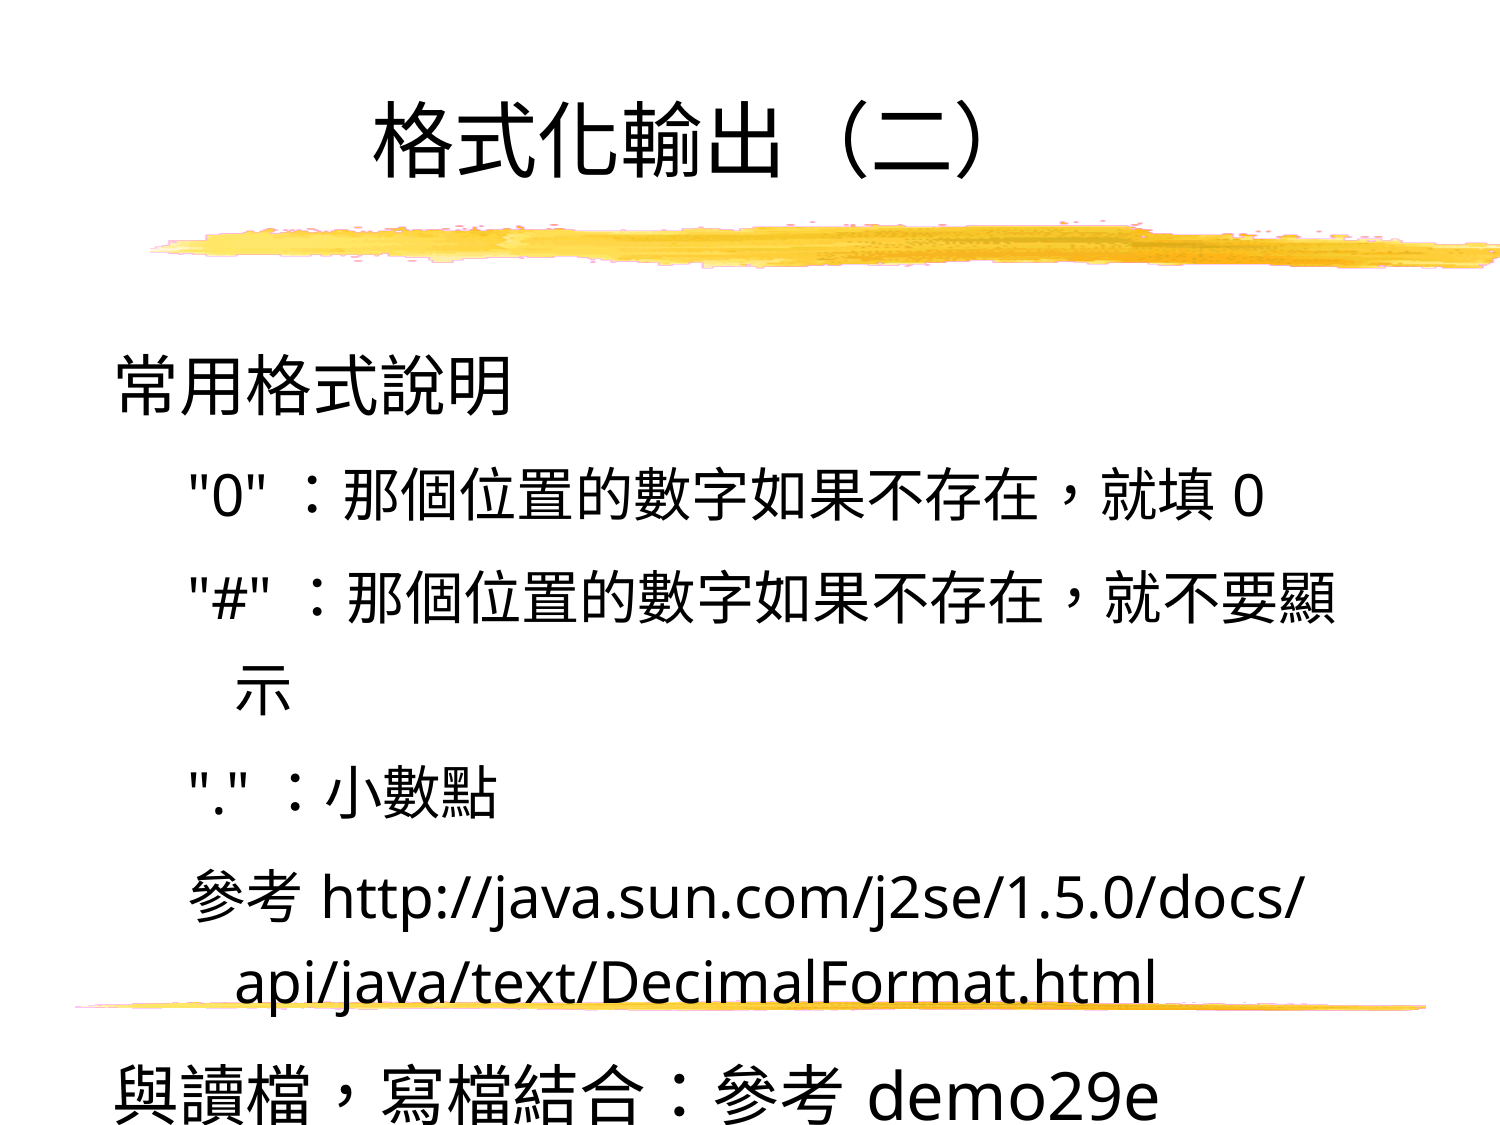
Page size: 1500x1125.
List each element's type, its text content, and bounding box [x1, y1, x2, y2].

picture [348, 999, 1426, 1013]
picture [150, 215, 1500, 279]
list 常用格式說明 "0"：那個位置的數字如果不存在，就填0 "#"：那個位置的數字如果不存在，就不要顯示 "."：小數點 參考http://java.sun.com/j2se/1.5.0/docs/api/java/text/DecimalFormat.html 與讀檔，寫檔結合：參考demo29e [112, 324, 1388, 1000]
picture [75, 999, 271, 1013]
title 格式化輸出（二） [66, 35, 1342, 225]
picture [276, 1000, 344, 1013]
